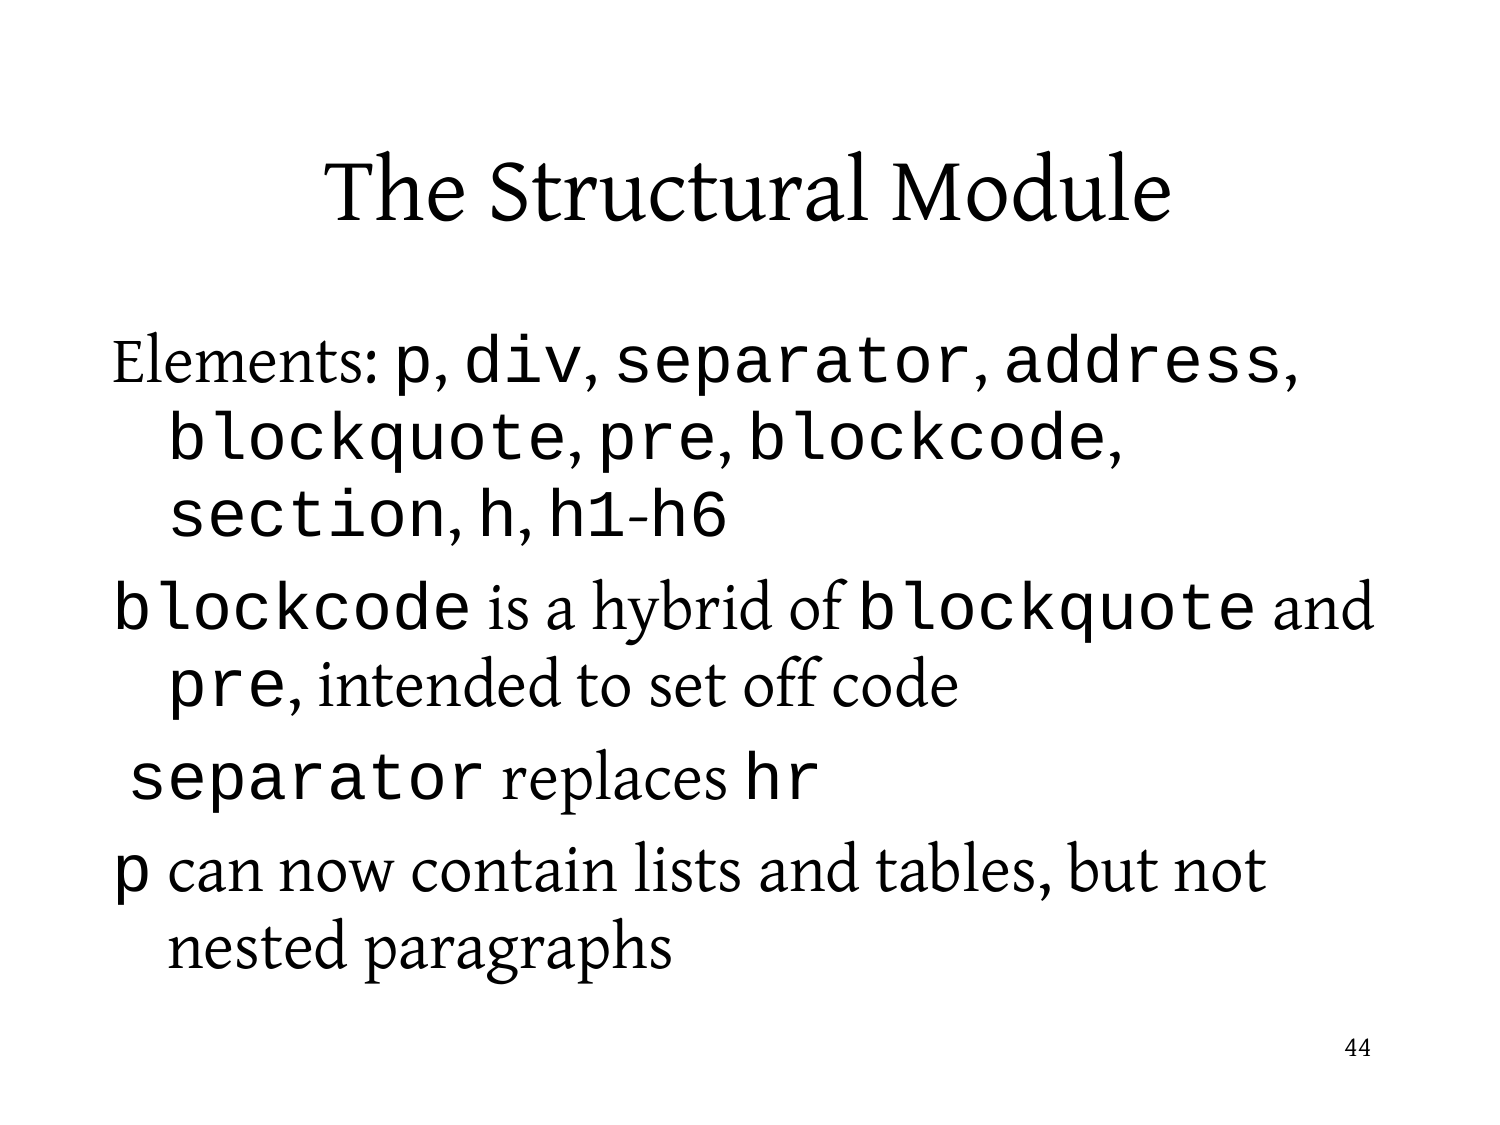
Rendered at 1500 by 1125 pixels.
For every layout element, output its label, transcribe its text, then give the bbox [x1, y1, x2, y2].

title The Structural Module [112, 63, 1387, 324]
list Elements: p, div, separator, address, blockquote, pre, blockcode, section, h, h1-h6 blockcode is a hybrid of blockquote and pre, intended to set off code separator replaces hr p can now contain lists and tables, but not nested paragraphs [112, 324, 1387, 1056]
